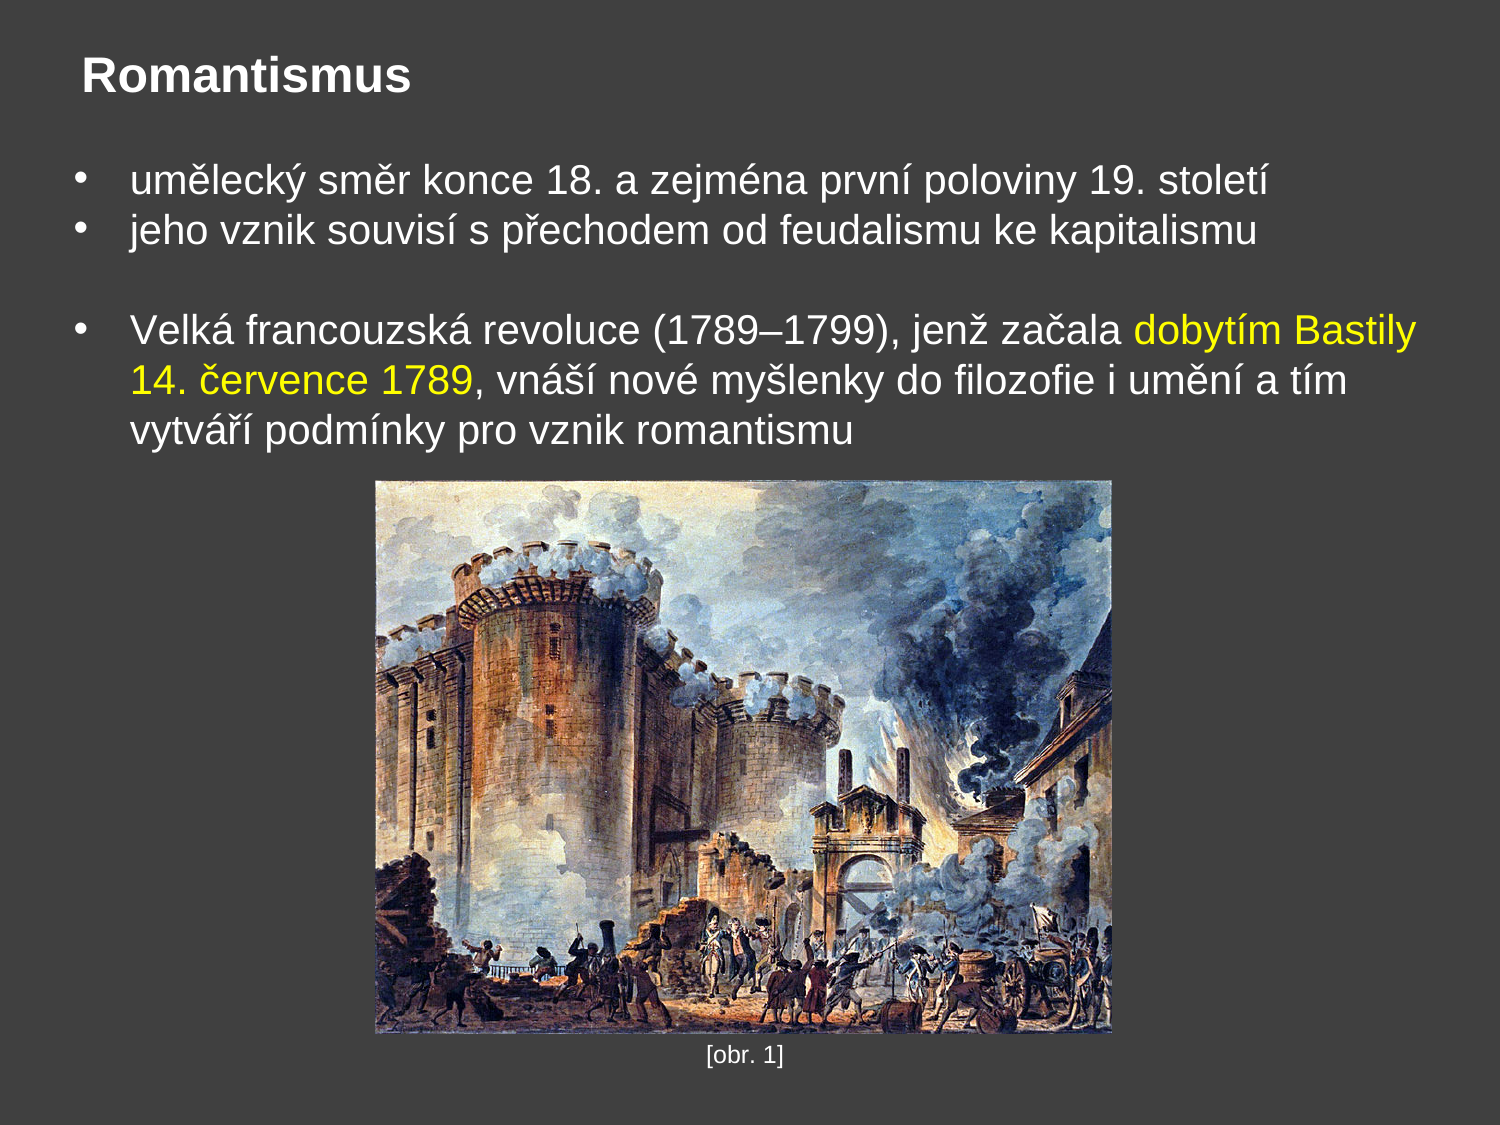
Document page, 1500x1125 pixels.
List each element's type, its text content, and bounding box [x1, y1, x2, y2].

list Romantismus umělecký směr konce 18. a zejména první poloviny 19. století jeho vznik souvisí s přechodem od feudalismu ke kapitalismu Velká francouzská revoluce (1789–1799), jenž začala dobytím Bastily 14. července 1789, vnáší nové myšlenky do filozofie i umění a tím vytváří podmínky pro vznik romantismu [58, 35, 1471, 1125]
picture [375, 480, 1112, 1034]
text_box [obr. 1] [691, 1034, 800, 1077]
